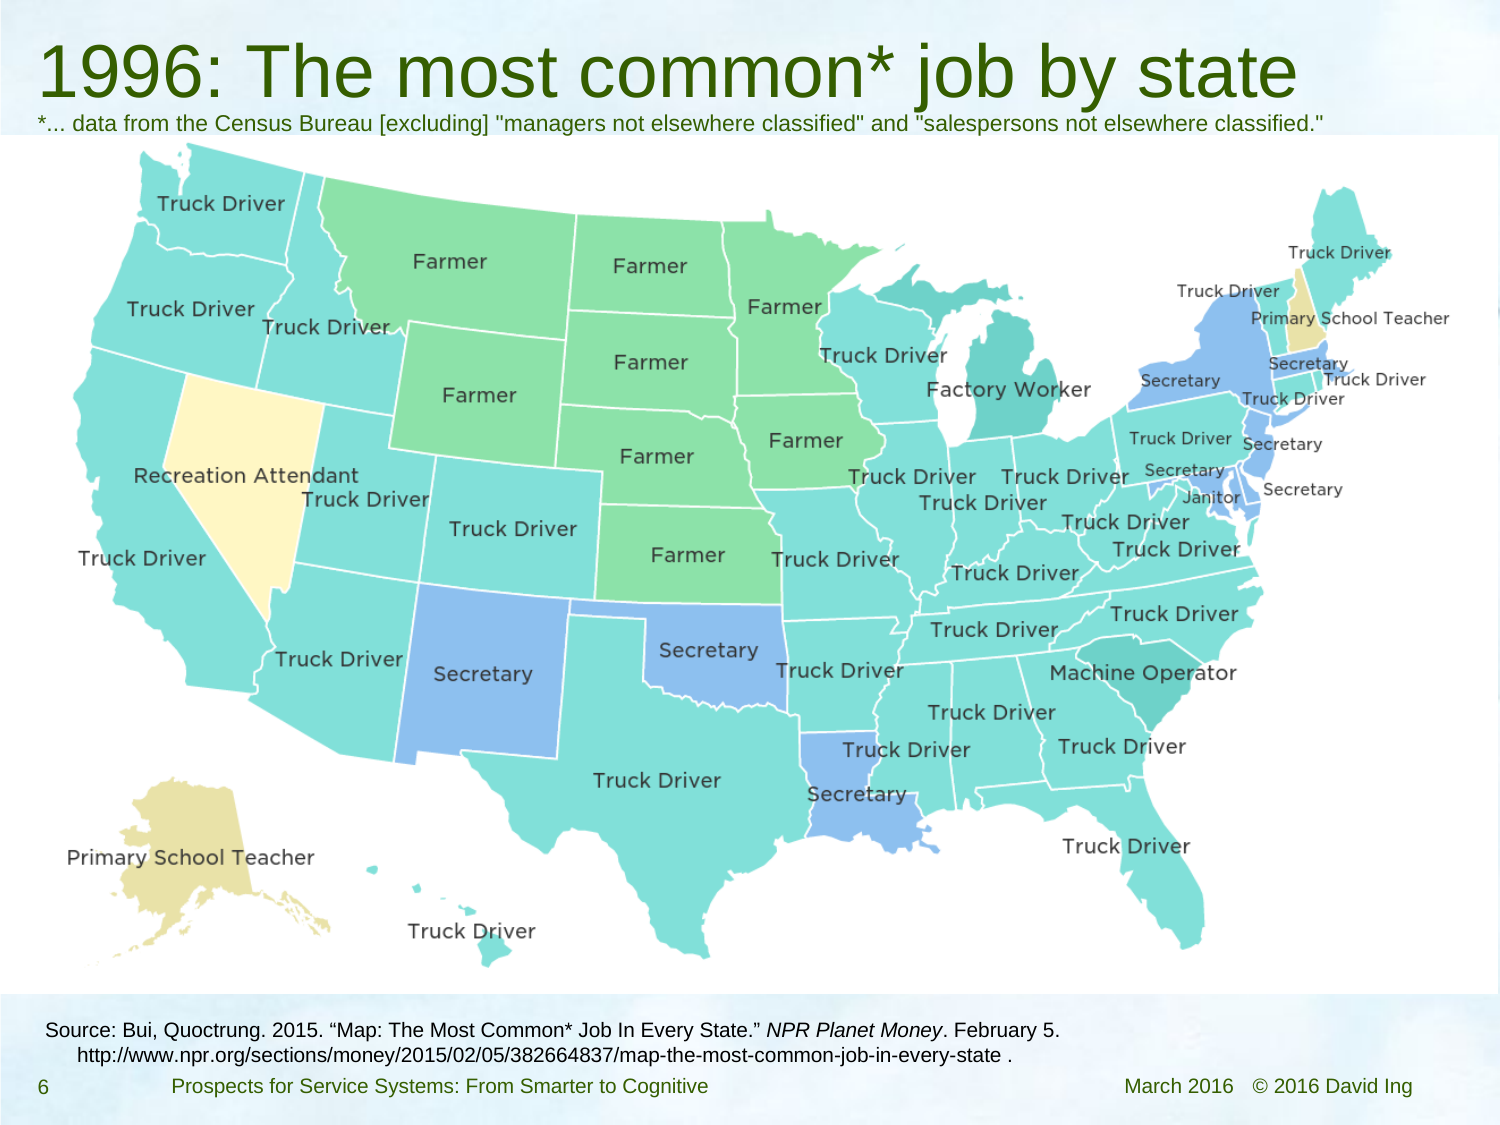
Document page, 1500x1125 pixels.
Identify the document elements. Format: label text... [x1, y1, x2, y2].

text_box Source: Bui, Quoctrung. 2015. “Map: The Most Common* Job In Every State.” NPR Planet Money. February 5. http://www.npr.org/sections/money/2015/02/05/382664837/map-the-most-common-job-in-every-state . - [30, 1009, 1463, 1077]
picture [0, 0, 1500, 1125]
title 1996: The most common* job by state *... data from the Census Bureau [excluding] "managers not elsewhere classified" and "salespersons not elsewhere classified." [37, 37, 1463, 152]
